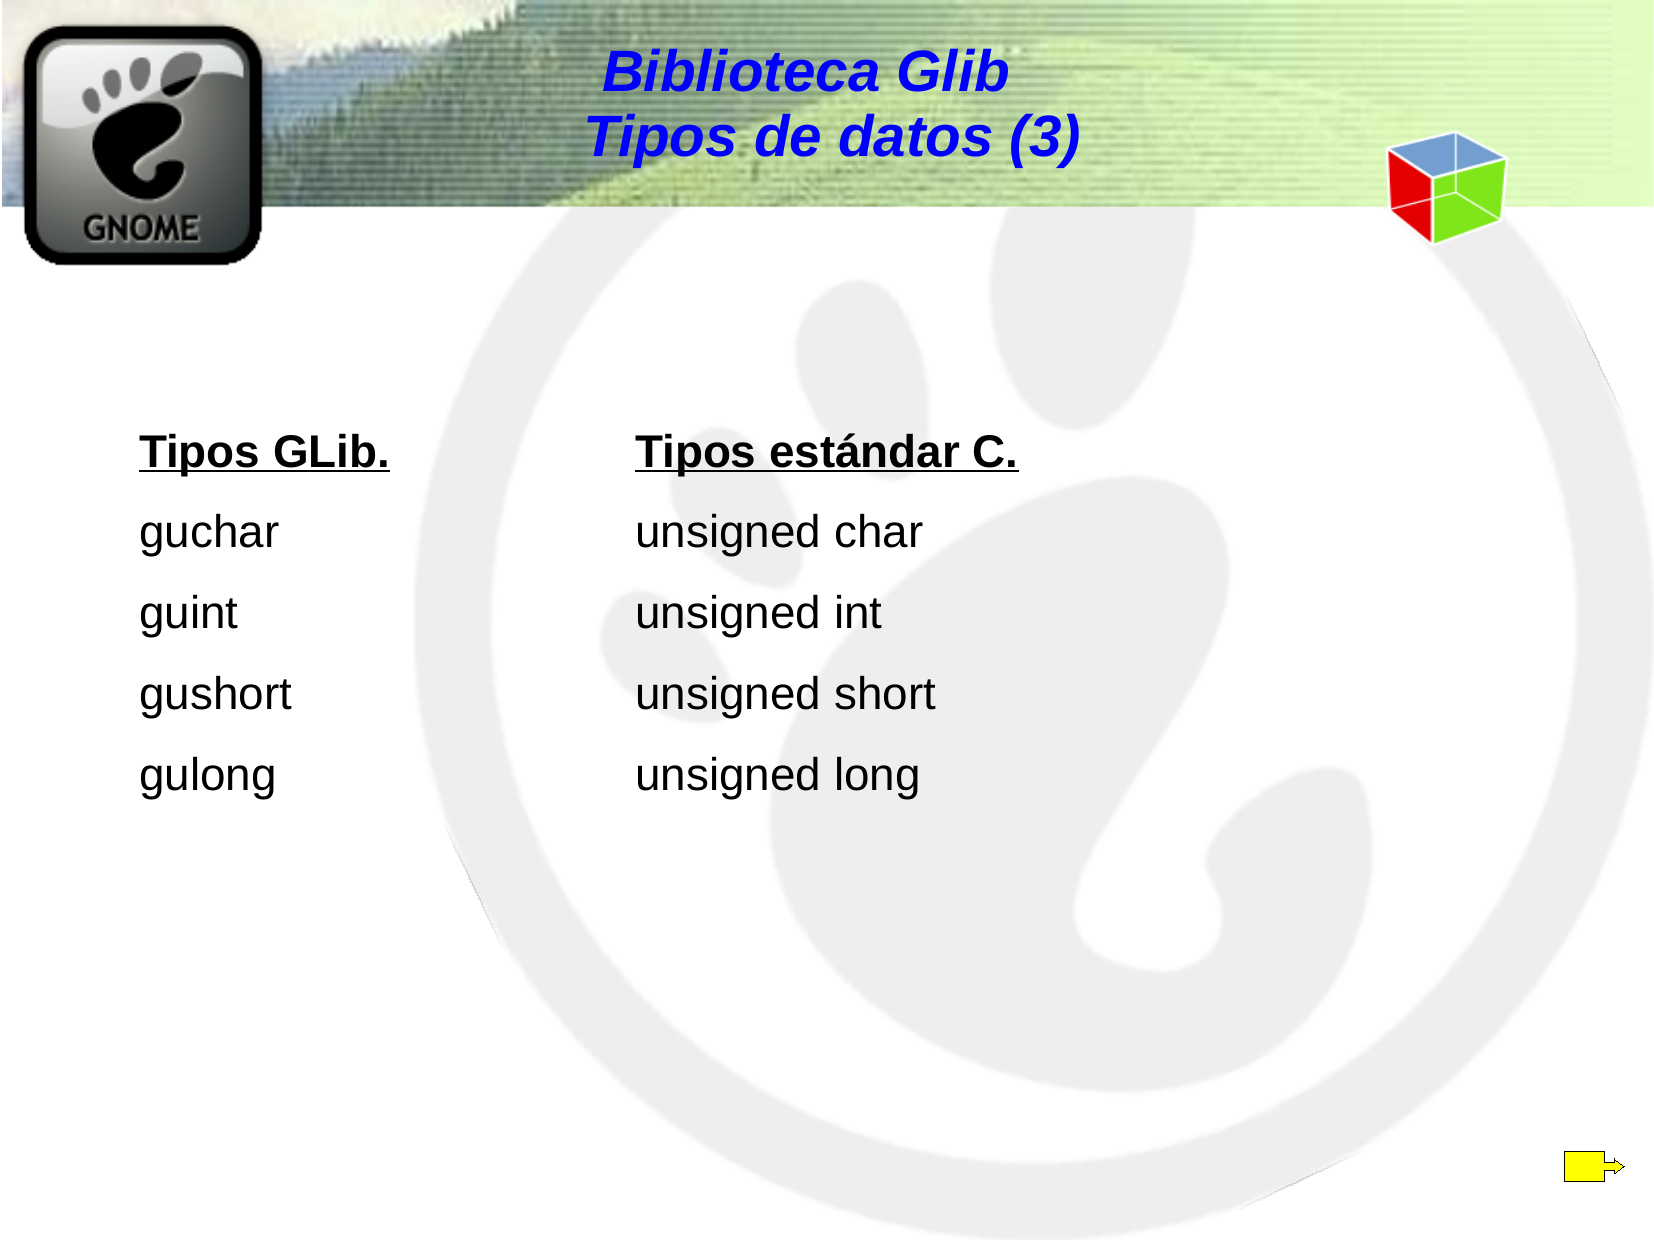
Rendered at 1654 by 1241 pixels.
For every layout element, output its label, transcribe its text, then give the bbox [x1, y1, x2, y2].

title Biblioteca Glib Tipos de datos (3) [236, 0, 1359, 208]
picture [2, 0, 1654, 1240]
text_box [1564, 1151, 1625, 1182]
list Tipos GLib. Tipos estándar C. guchar unsigned char guint unsigned int gushort unsigned short gulong unsigned long [121, 344, 1534, 1127]
